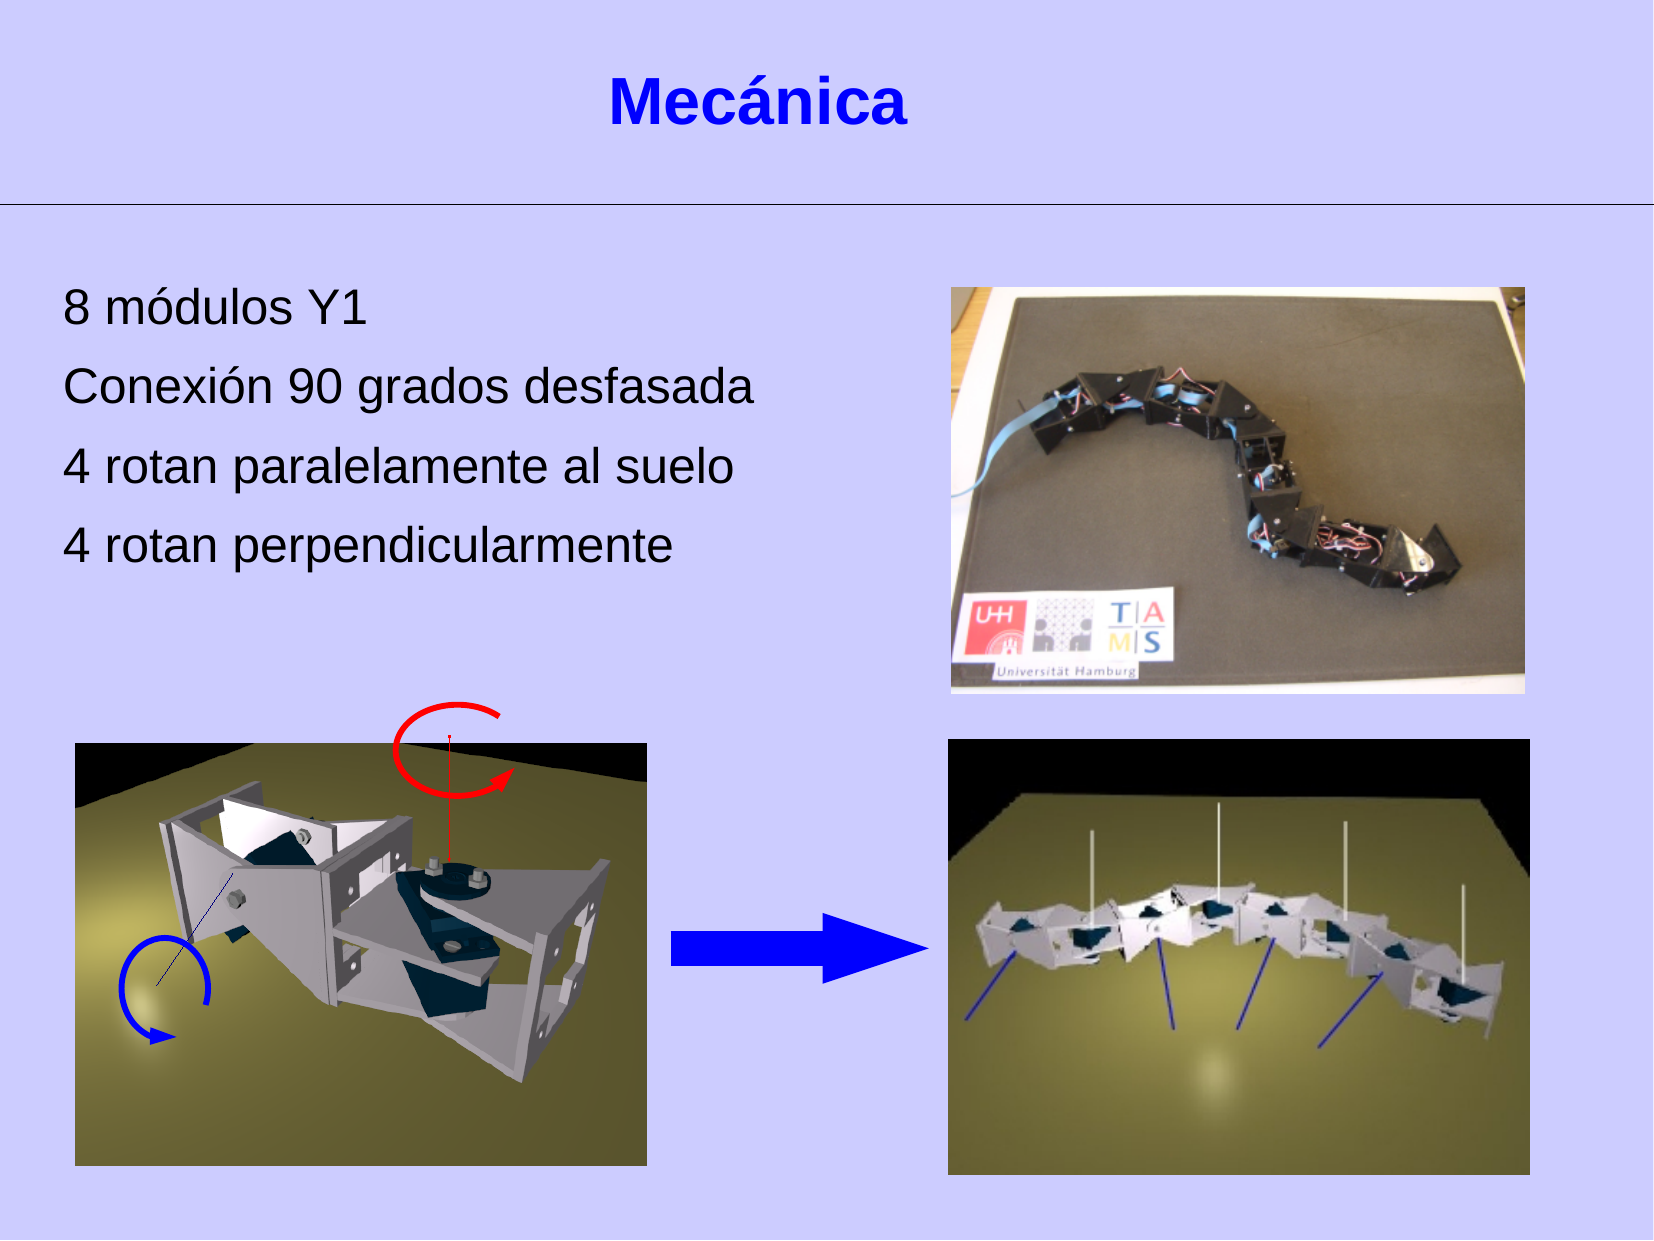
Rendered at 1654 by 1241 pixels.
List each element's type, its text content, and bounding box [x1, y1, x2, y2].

picture [951, 287, 1525, 695]
picture [948, 739, 1530, 1175]
picture [75, 743, 647, 1166]
text_box 8 módulos Y1 Conexión 90 grados desfasada 4 rotan paralelamente al suelo 4 rotan perpendicularmente [49, 279, 864, 574]
title Mecánica [120, 0, 1396, 191]
